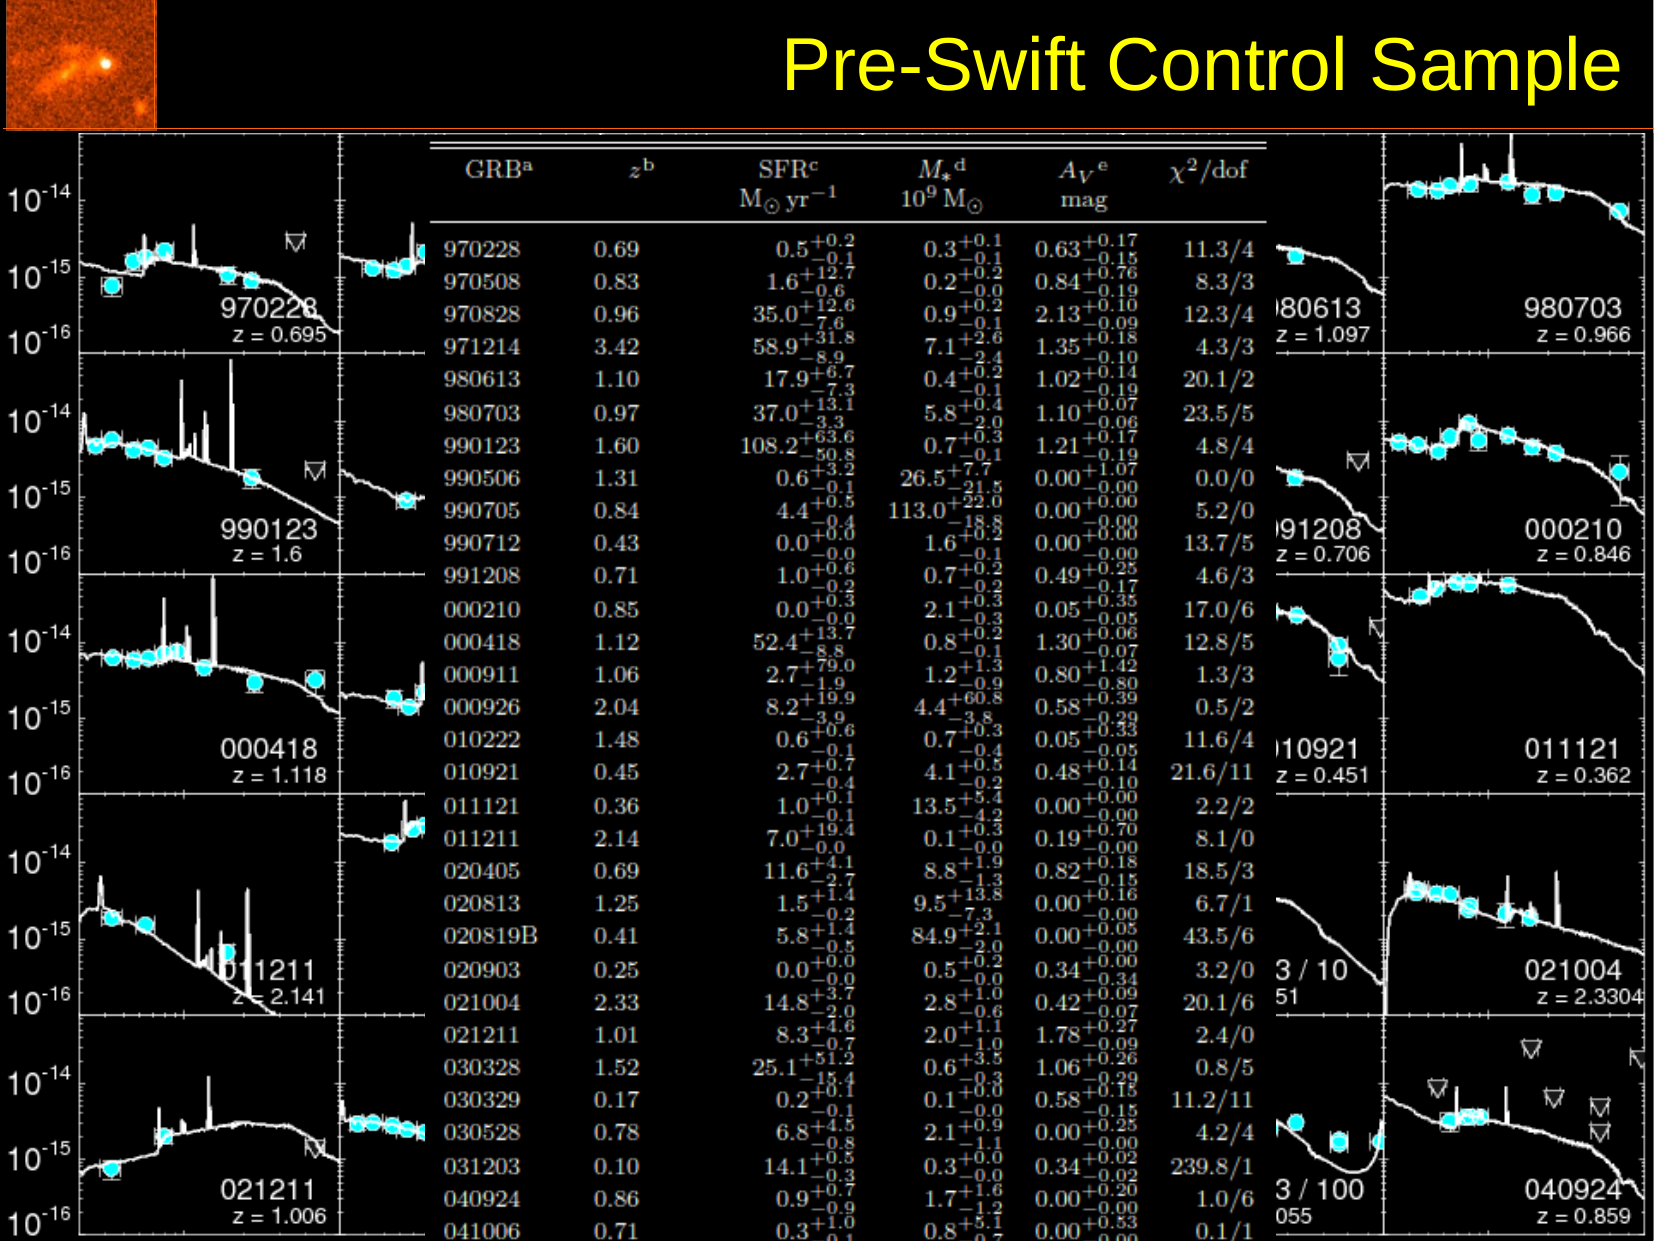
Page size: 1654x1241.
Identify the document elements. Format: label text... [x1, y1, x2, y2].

title Pre-Swift Control Sample [187, 21, 1624, 108]
picture [7, 0, 154, 128]
picture [0, 133, 1654, 1241]
